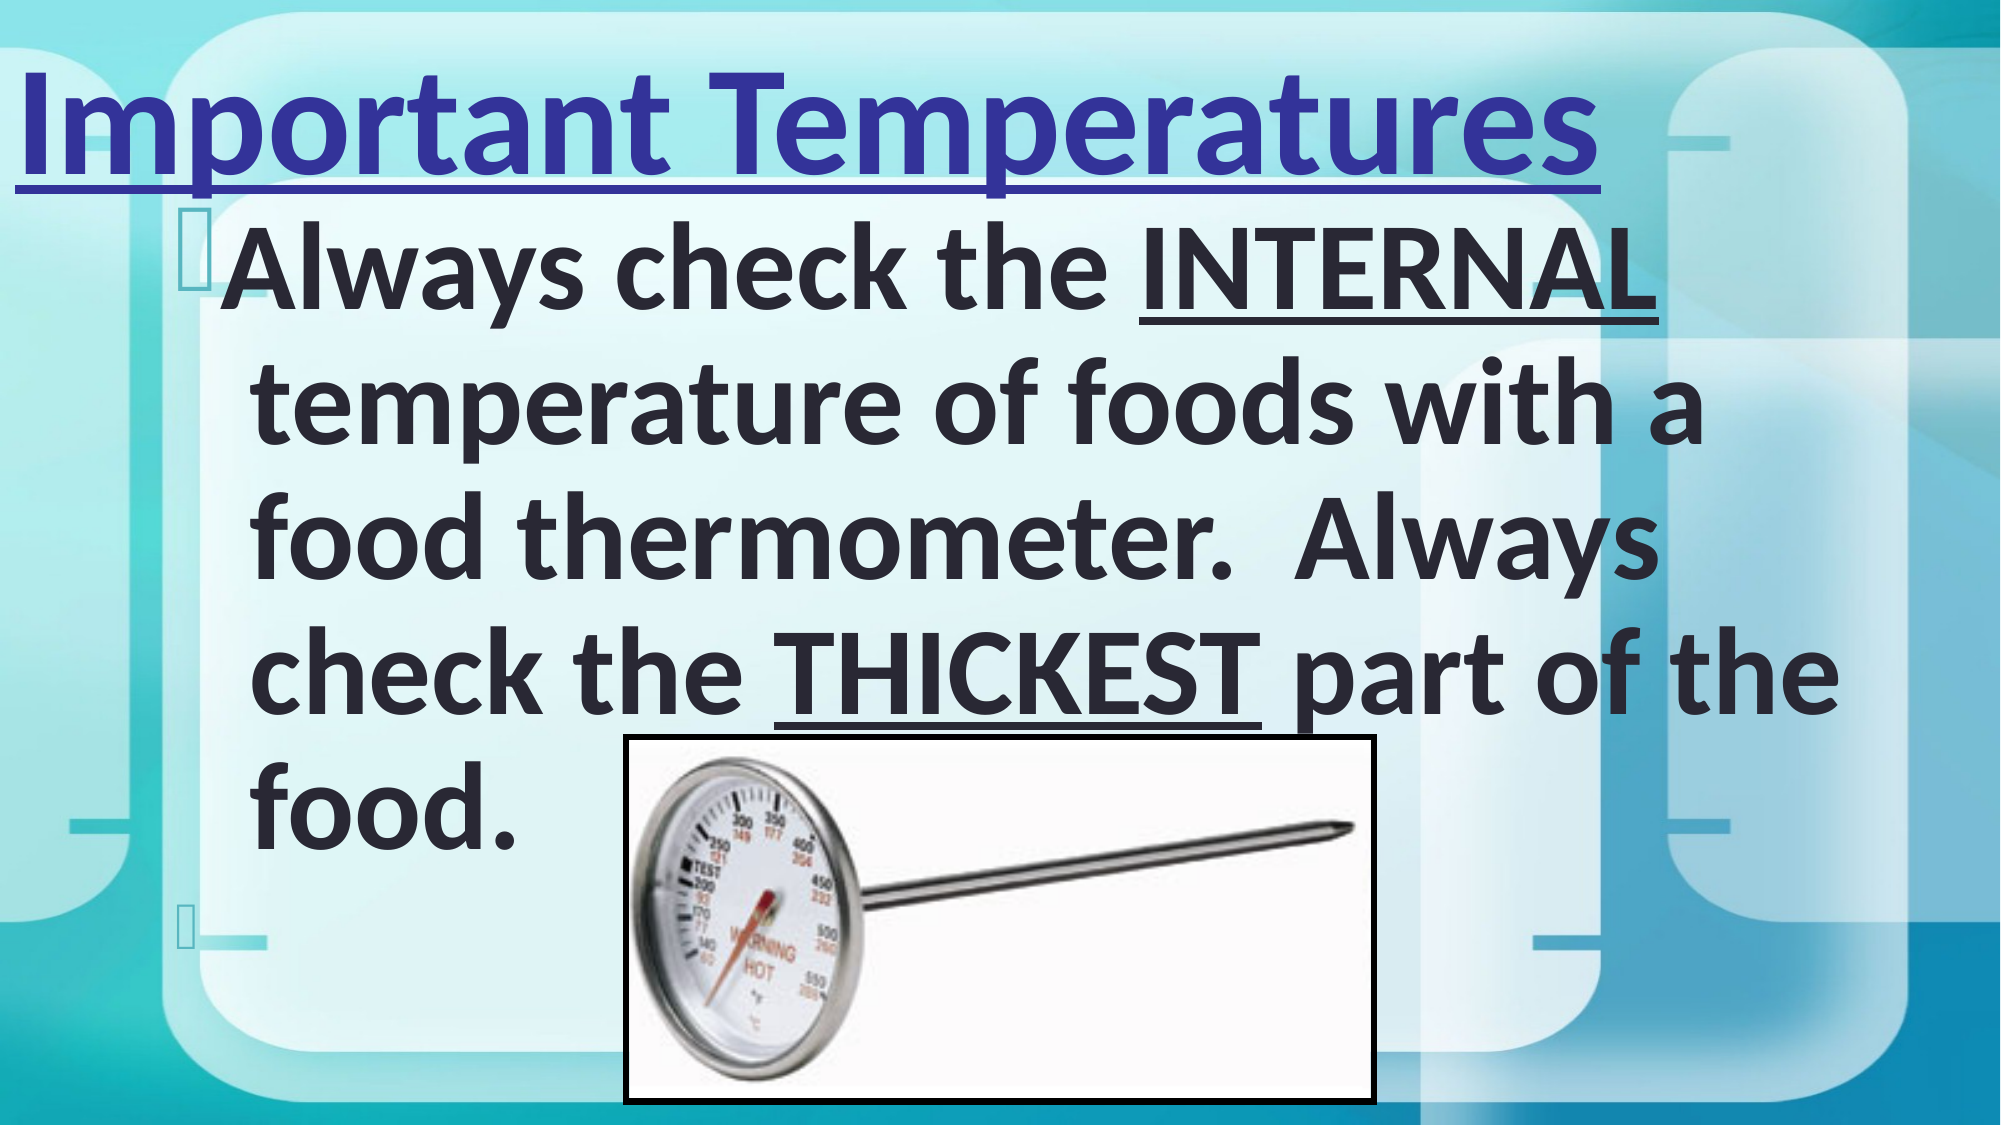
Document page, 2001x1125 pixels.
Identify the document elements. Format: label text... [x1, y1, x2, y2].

title Important Temperatures [0, 0, 2000, 214]
list Always check the INTERNAL temperature of foods with a food thermometer. Always check the THICKEST part of the food. [159, 214, 1964, 1109]
picture [629, 740, 1371, 1099]
